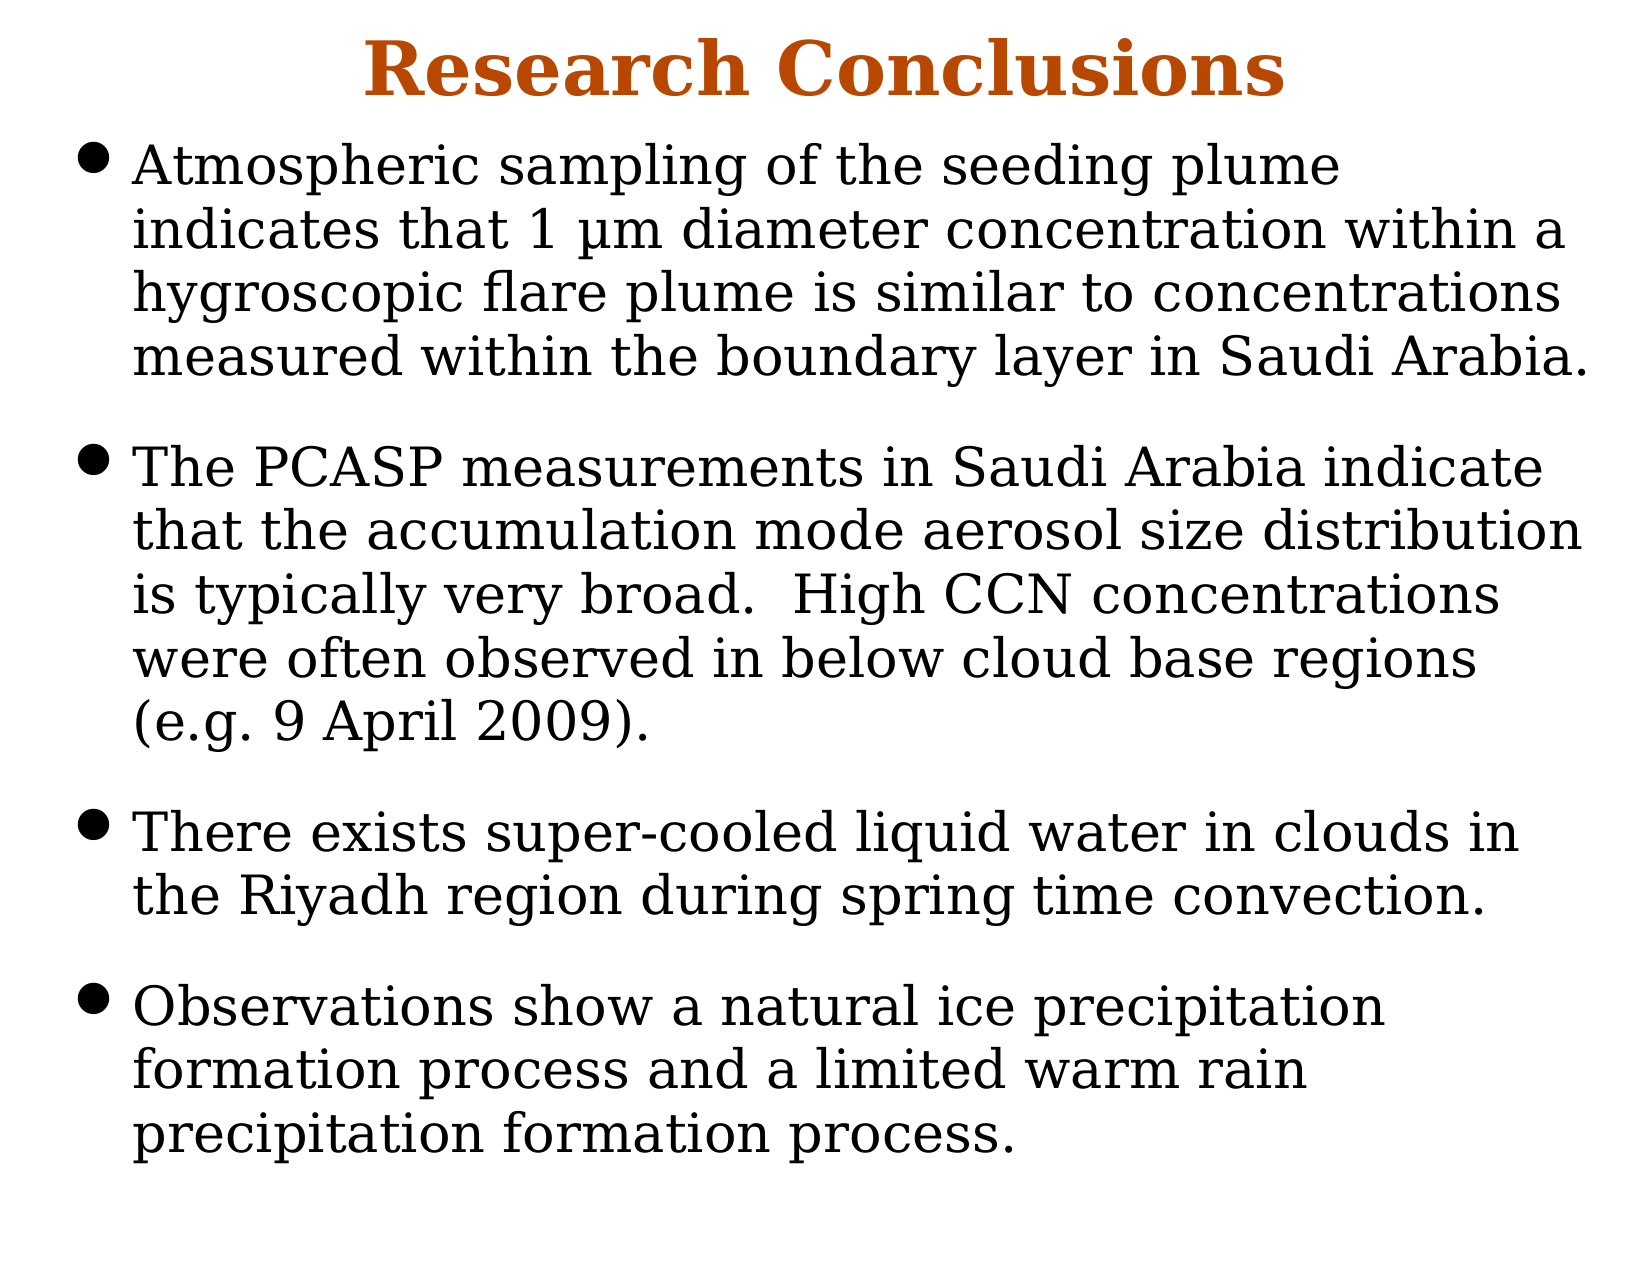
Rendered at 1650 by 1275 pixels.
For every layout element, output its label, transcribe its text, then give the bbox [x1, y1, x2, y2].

text_box Research Conclusions [0, 23, 1650, 113]
text_box Atmospheric sampling of the seeding plume indicates that 1 µm diameter concentration within a hygroscopic flare plume is similar to concentrations measured within the boundary layer in Saudi Arabia. The PCASP measurements in Saudi Arabia indicate that the accumulation mode aerosol size distribution is typically very broad. High CCN concentrations were often observed in below cloud base regions (e.g. 9 April 2009). There exists super-cooled liquid water in clouds in the Riyadh region during spring time convection. Observations show a natural ice precipitation formation process and a limited warm rain precipitation formation process. [58, 124, 1618, 1174]
